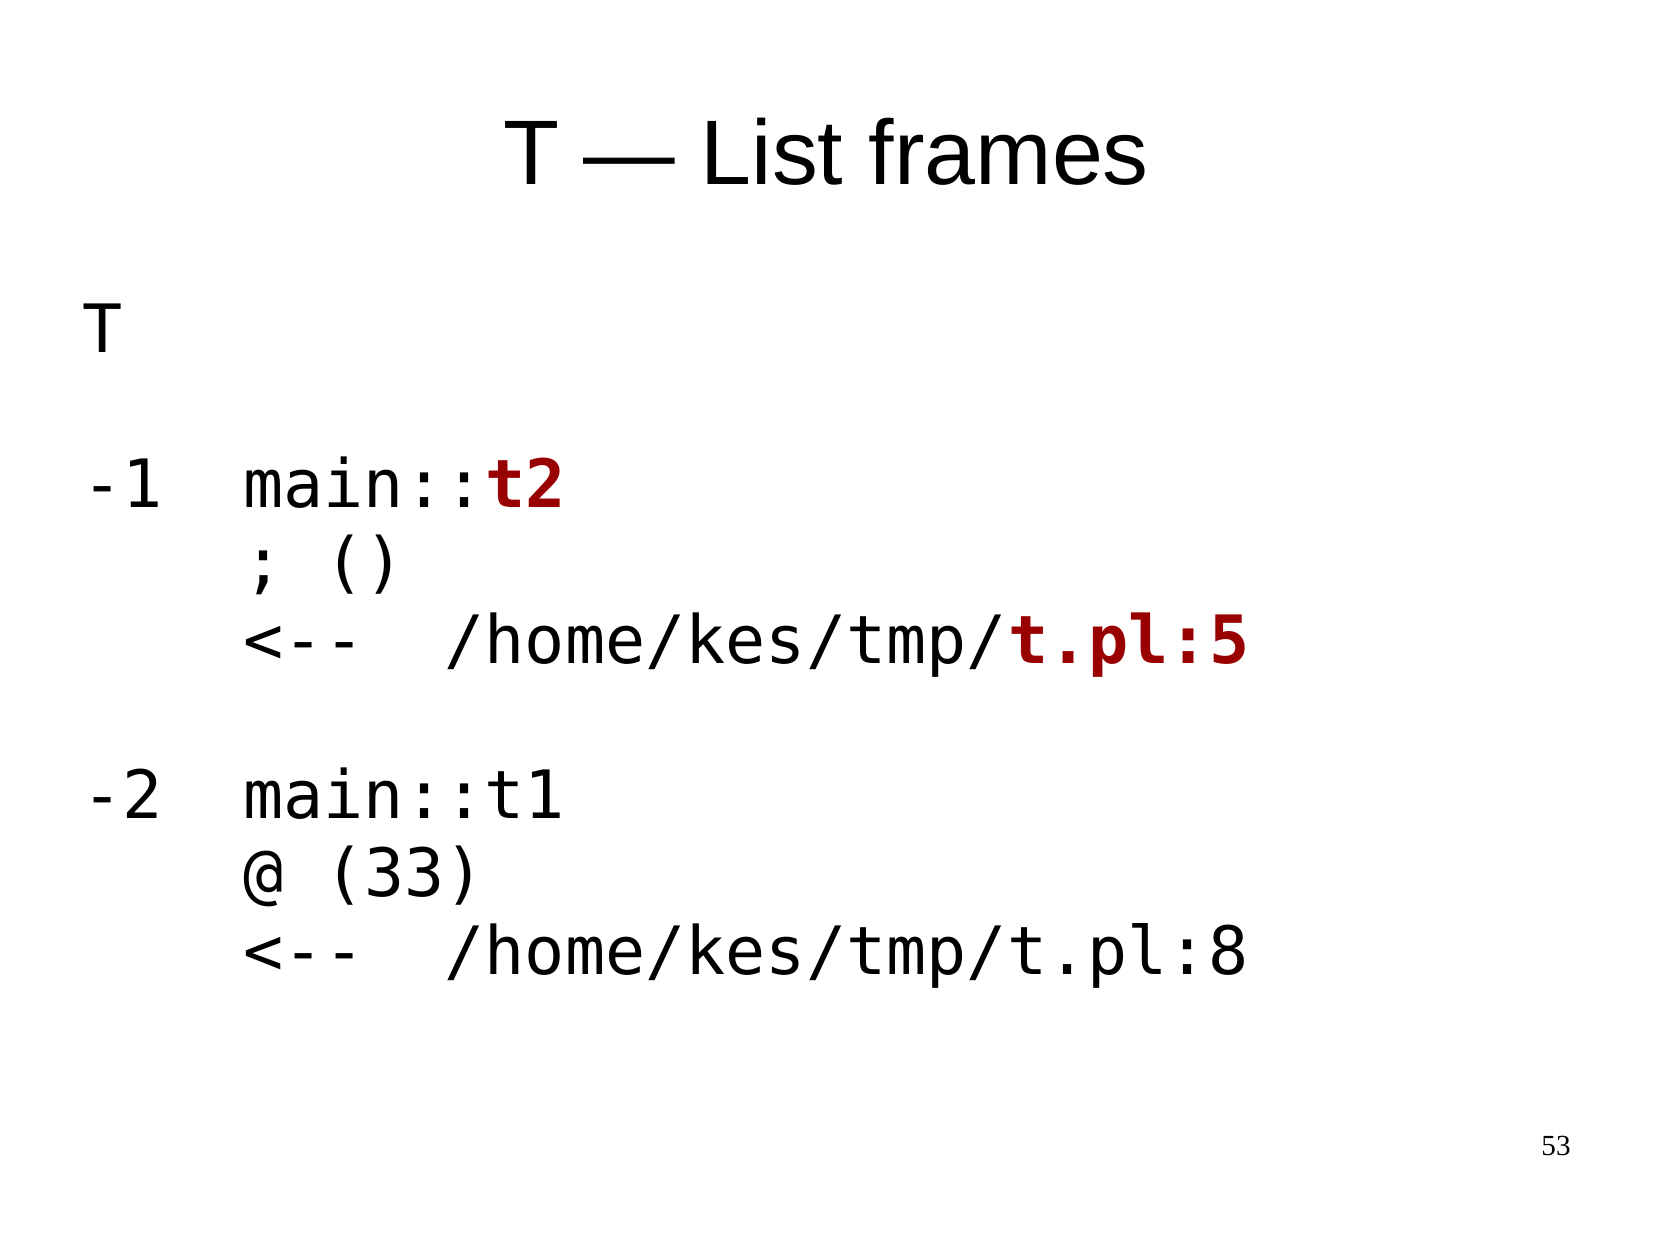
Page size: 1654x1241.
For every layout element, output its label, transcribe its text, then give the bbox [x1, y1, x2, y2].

title T — List frames [82, 49, 1571, 257]
subtitle T -1 main::t2 ; () <-- /home/kes/tmp/t.pl:5 -2 main::t1 @ (33) <-- /home/kes/tmp/t.pl:8 [82, 290, 1571, 1158]
